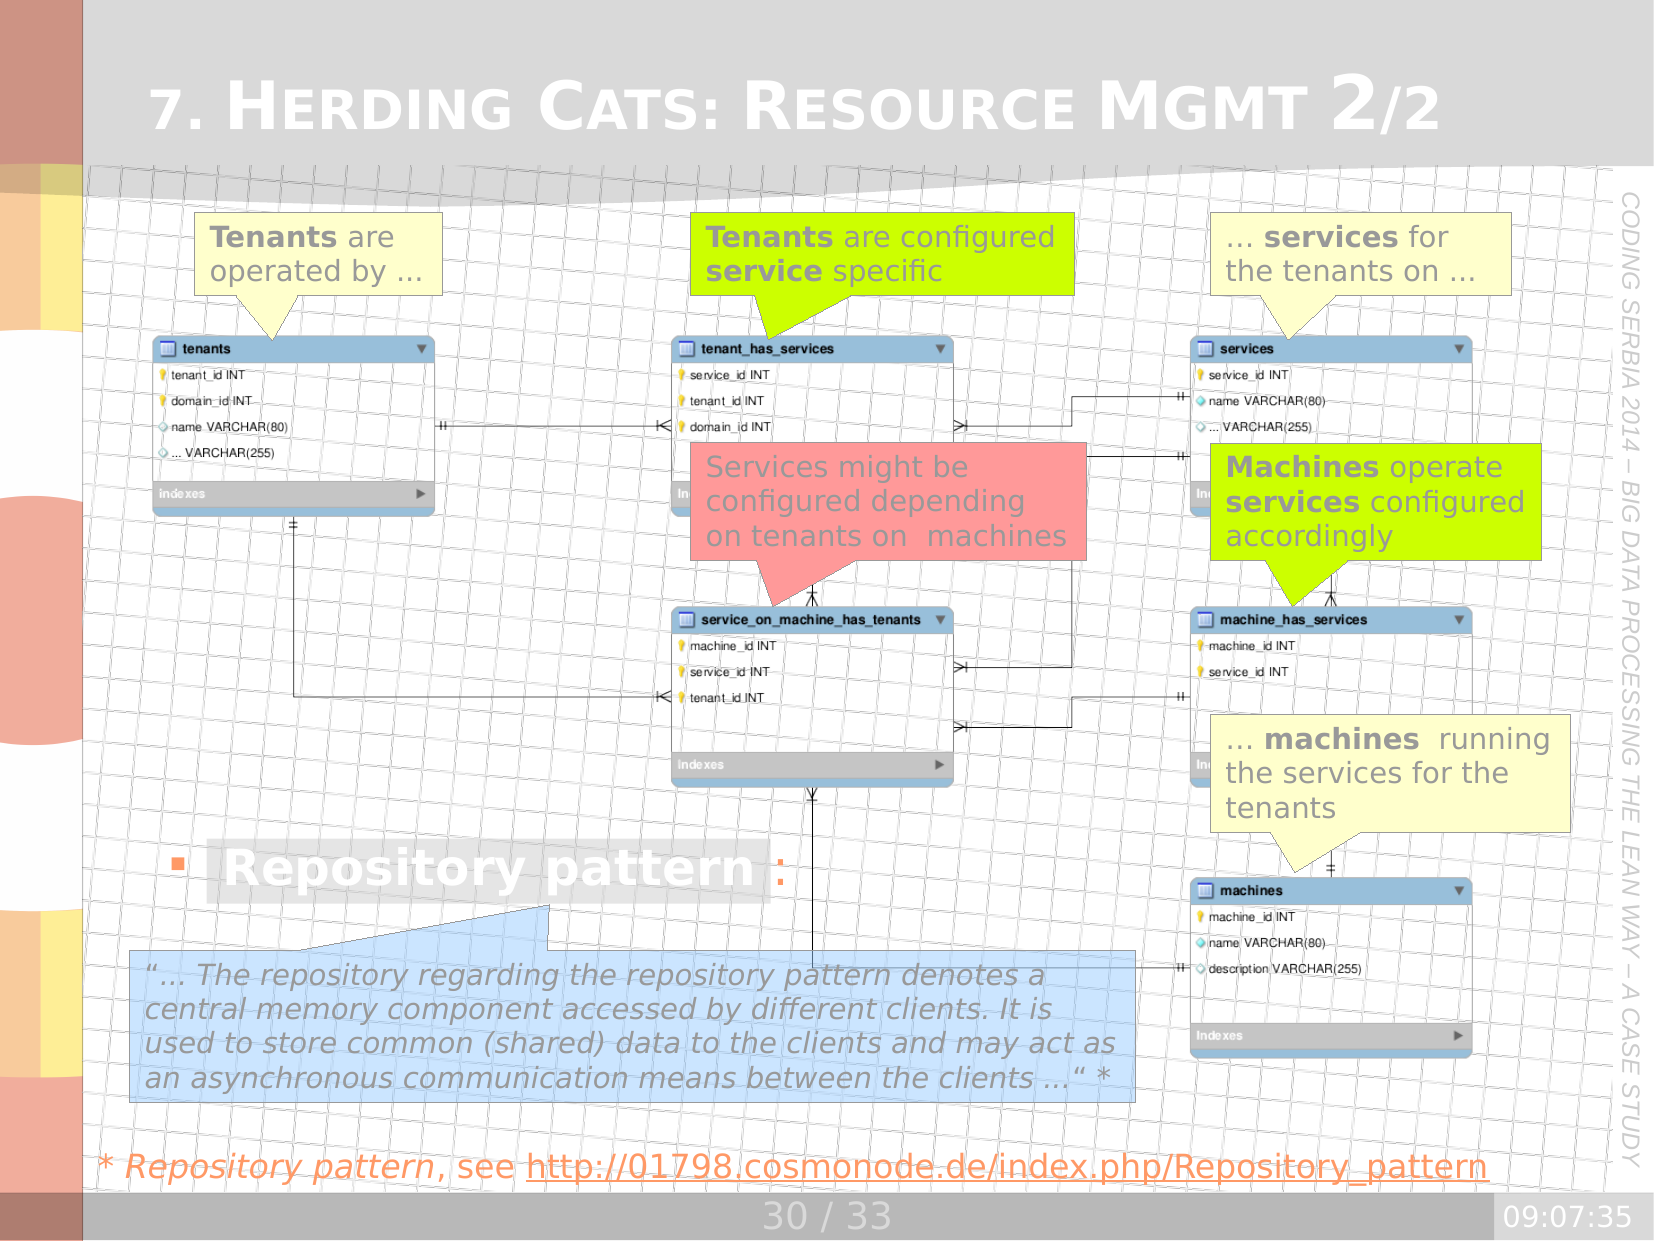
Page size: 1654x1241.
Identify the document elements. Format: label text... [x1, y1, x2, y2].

text_box Tenants are operated by ... [194, 212, 443, 341]
picture [82, 165, 1613, 1192]
text_box … services for the tenants on ... [1210, 212, 1512, 340]
title 7. HERDING CATS: RESOURCE MGMT 2/2 [147, 41, 1565, 166]
text_box * Repository pattern, see http://01798.cosmonode.de/index.php/Repository_pattern [82, 1140, 1560, 1194]
text_box … machines running the services for the tenants [1210, 714, 1571, 838]
list Repository pattern : [151, 838, 1554, 904]
text_box [0, 1192, 1495, 1241]
text_box Services might be configured depending on tenants on machines [690, 442, 1087, 607]
text_box “... The repository regarding the repository pattern denotes a central memory component accessed by different clients. It is used to store common (shared) data to the clients and may act as an asynchronous communication means between the clients ...“ * [129, 904, 1136, 1103]
text_box Tenants are configured service specific [690, 212, 1075, 340]
text_box Machines operate services configured accordingly [1210, 443, 1542, 607]
